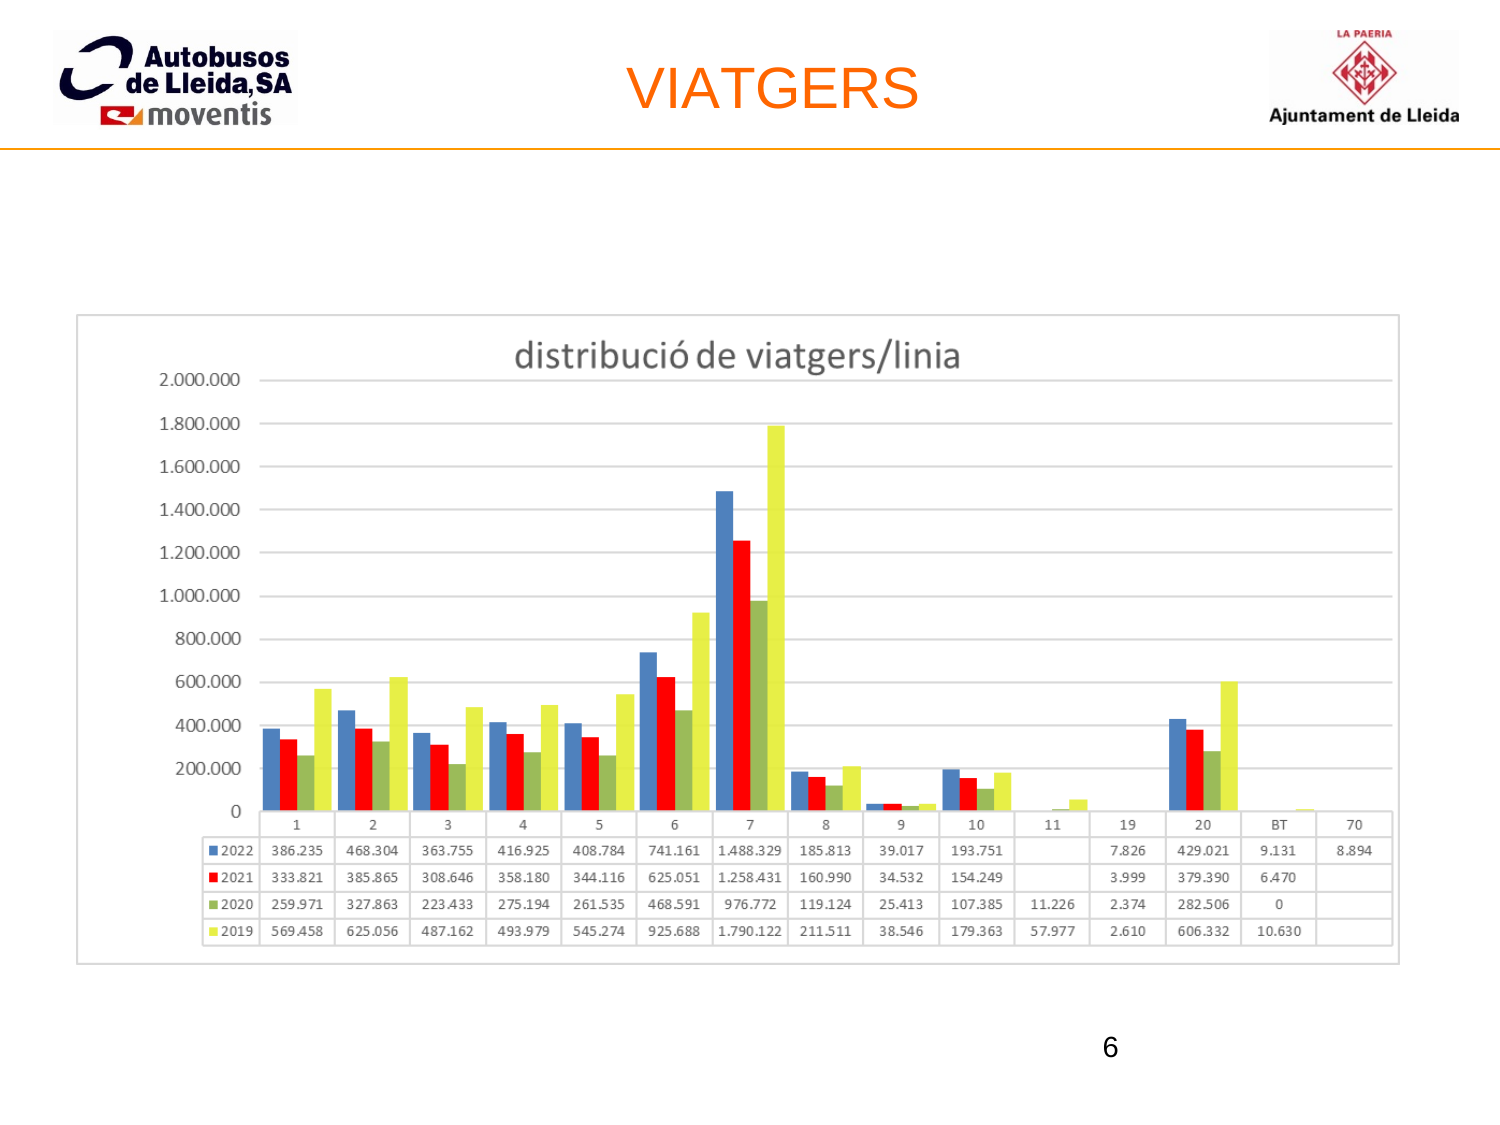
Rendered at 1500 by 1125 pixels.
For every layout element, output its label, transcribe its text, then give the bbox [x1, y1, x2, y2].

text_box 6 [1087, 1020, 1438, 1099]
picture [76, 314, 1400, 965]
text_box VIATGERS [454, 42, 1093, 114]
